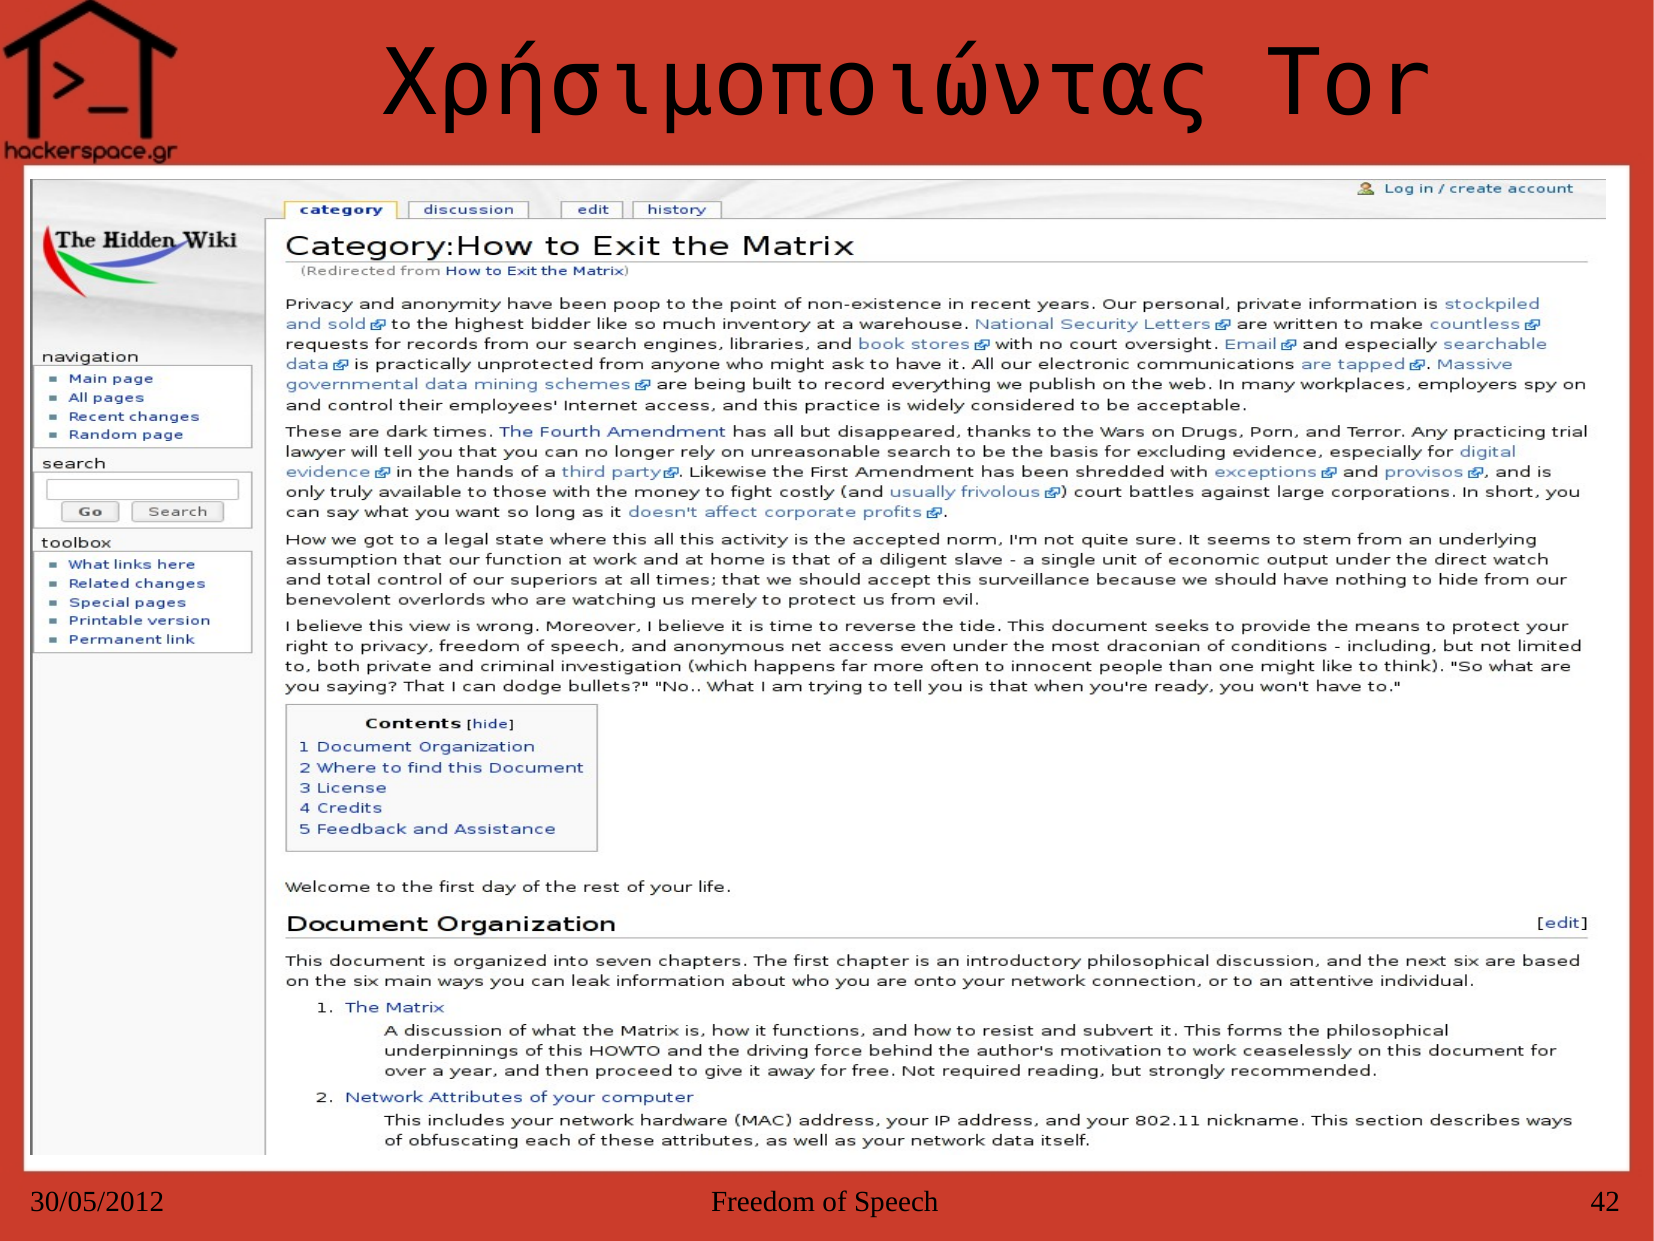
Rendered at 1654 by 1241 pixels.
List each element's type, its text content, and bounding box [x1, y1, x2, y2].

picture [0, 0, 1654, 1241]
title Χρήσιμοποιώντας Tor [195, 15, 1621, 151]
